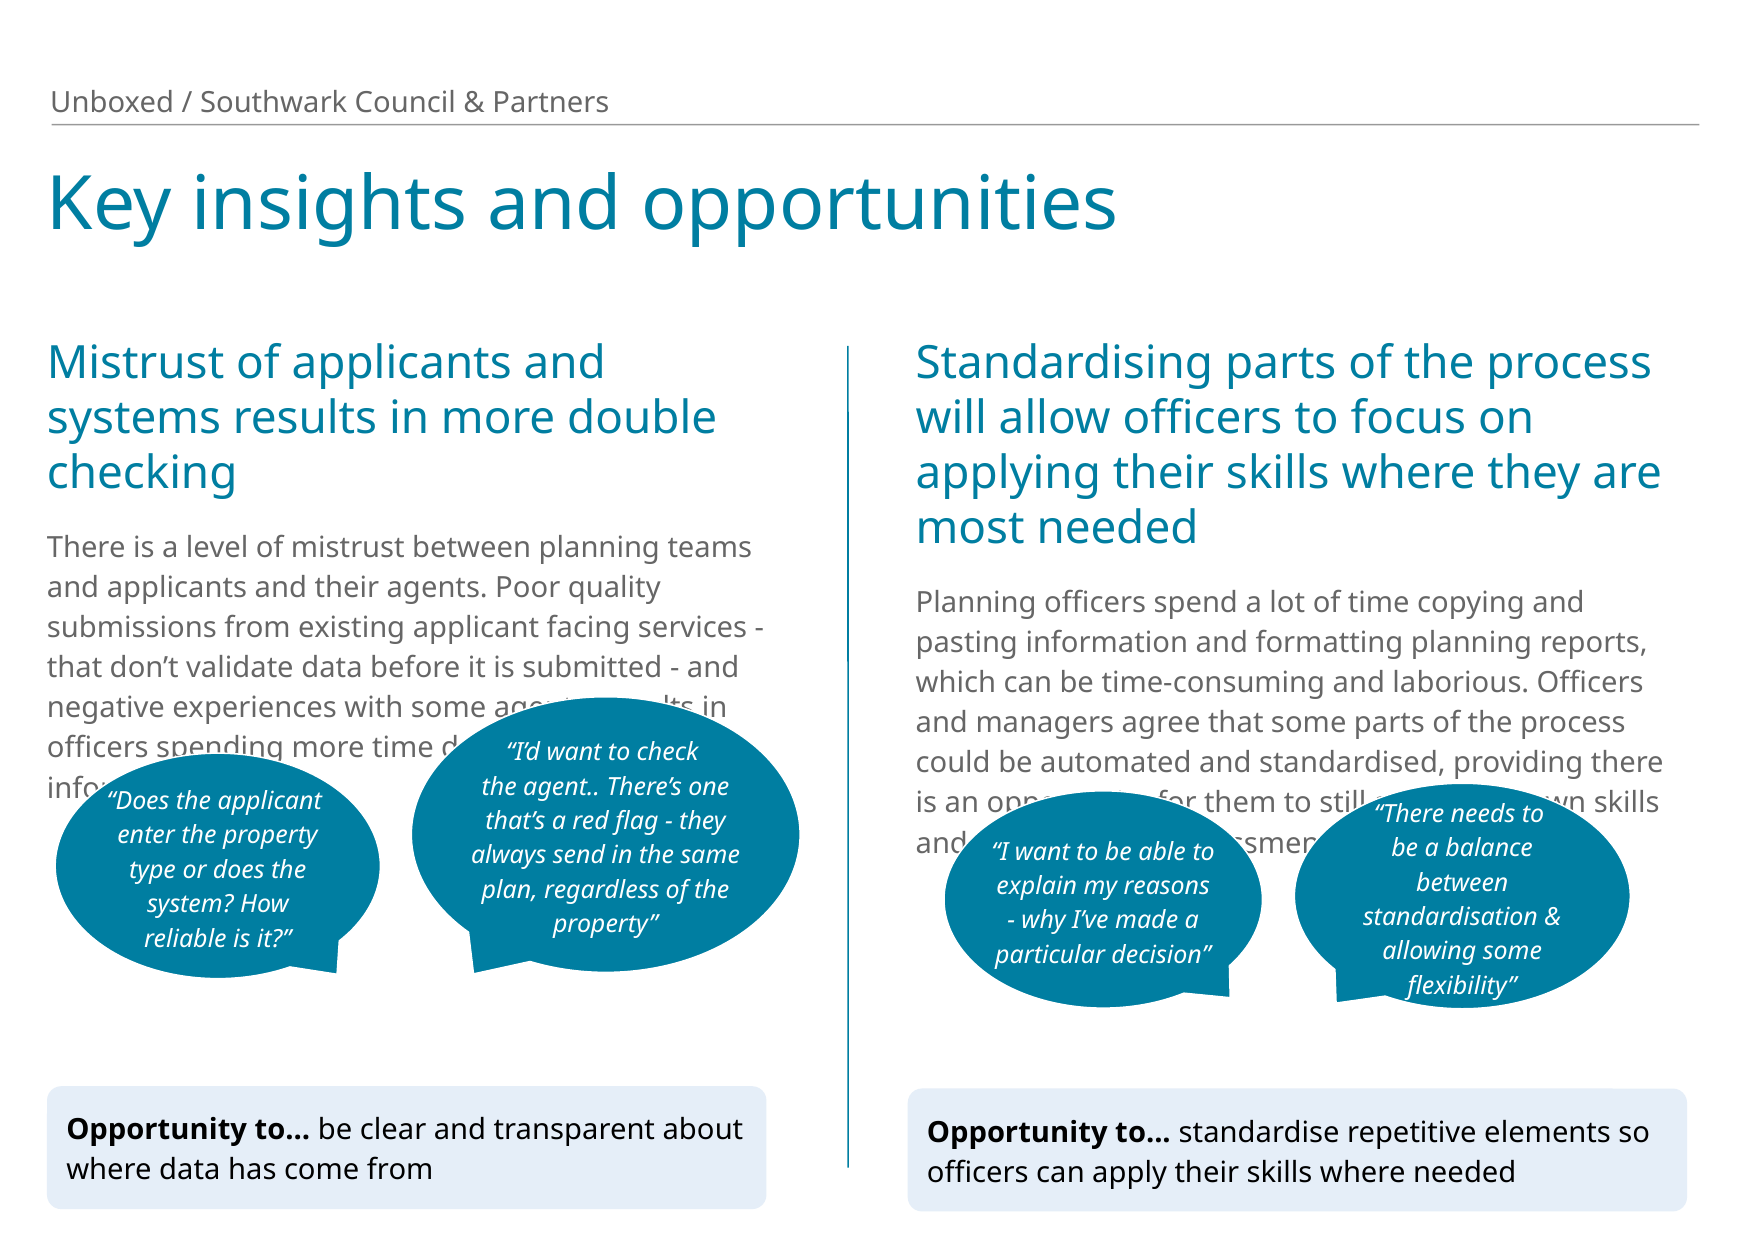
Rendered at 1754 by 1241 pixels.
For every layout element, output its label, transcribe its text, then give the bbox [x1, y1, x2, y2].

text_box “I want to be able to explain my reasons - why I’ve made a particular decision” [943, 790, 1263, 1009]
text_box “Does the applicant enter the property type or does the system? How reliable is it?” [55, 753, 381, 979]
text_box Mistrust of applicants and systems results in more double checking There is a level of mistrust between planning teams and applicants and their agents. Poor quality submissions from existing applicant facing services - that don’t validate data before it is submitted - and negative experiences with some agents, results in officers spending more time double checking information. [29, 315, 798, 709]
text_box “I’d want to check the agent.. There’s one that’s a red flag - they always send in the same plan, regardless of the property” [411, 696, 801, 974]
text_box Standardising parts of the process will allow officers to focus on applying their skills where they are most needed Planning officers spend a lot of time copying and pasting information and formatting planning reports, which can be time-consuming and laborious. Officers and managers agree that some parts of the process could be automated and standardised, providing there is an opportunity for them to still apply their own skills and judgement to assessments. [898, 315, 1708, 770]
text_box “There needs to be a balance between standardisation & allowing some flexibility” [1294, 783, 1631, 1009]
text_box Opportunity to... be clear and transparent about where data has come from [46, 1086, 767, 1210]
text_box Key insights and opportunities [29, 137, 1582, 278]
text_box Opportunity to... standardise repetitive elements so officers can apply their skills where needed [907, 1088, 1688, 1212]
text_box Unboxed / Southwark Council & Partners [33, 65, 775, 128]
